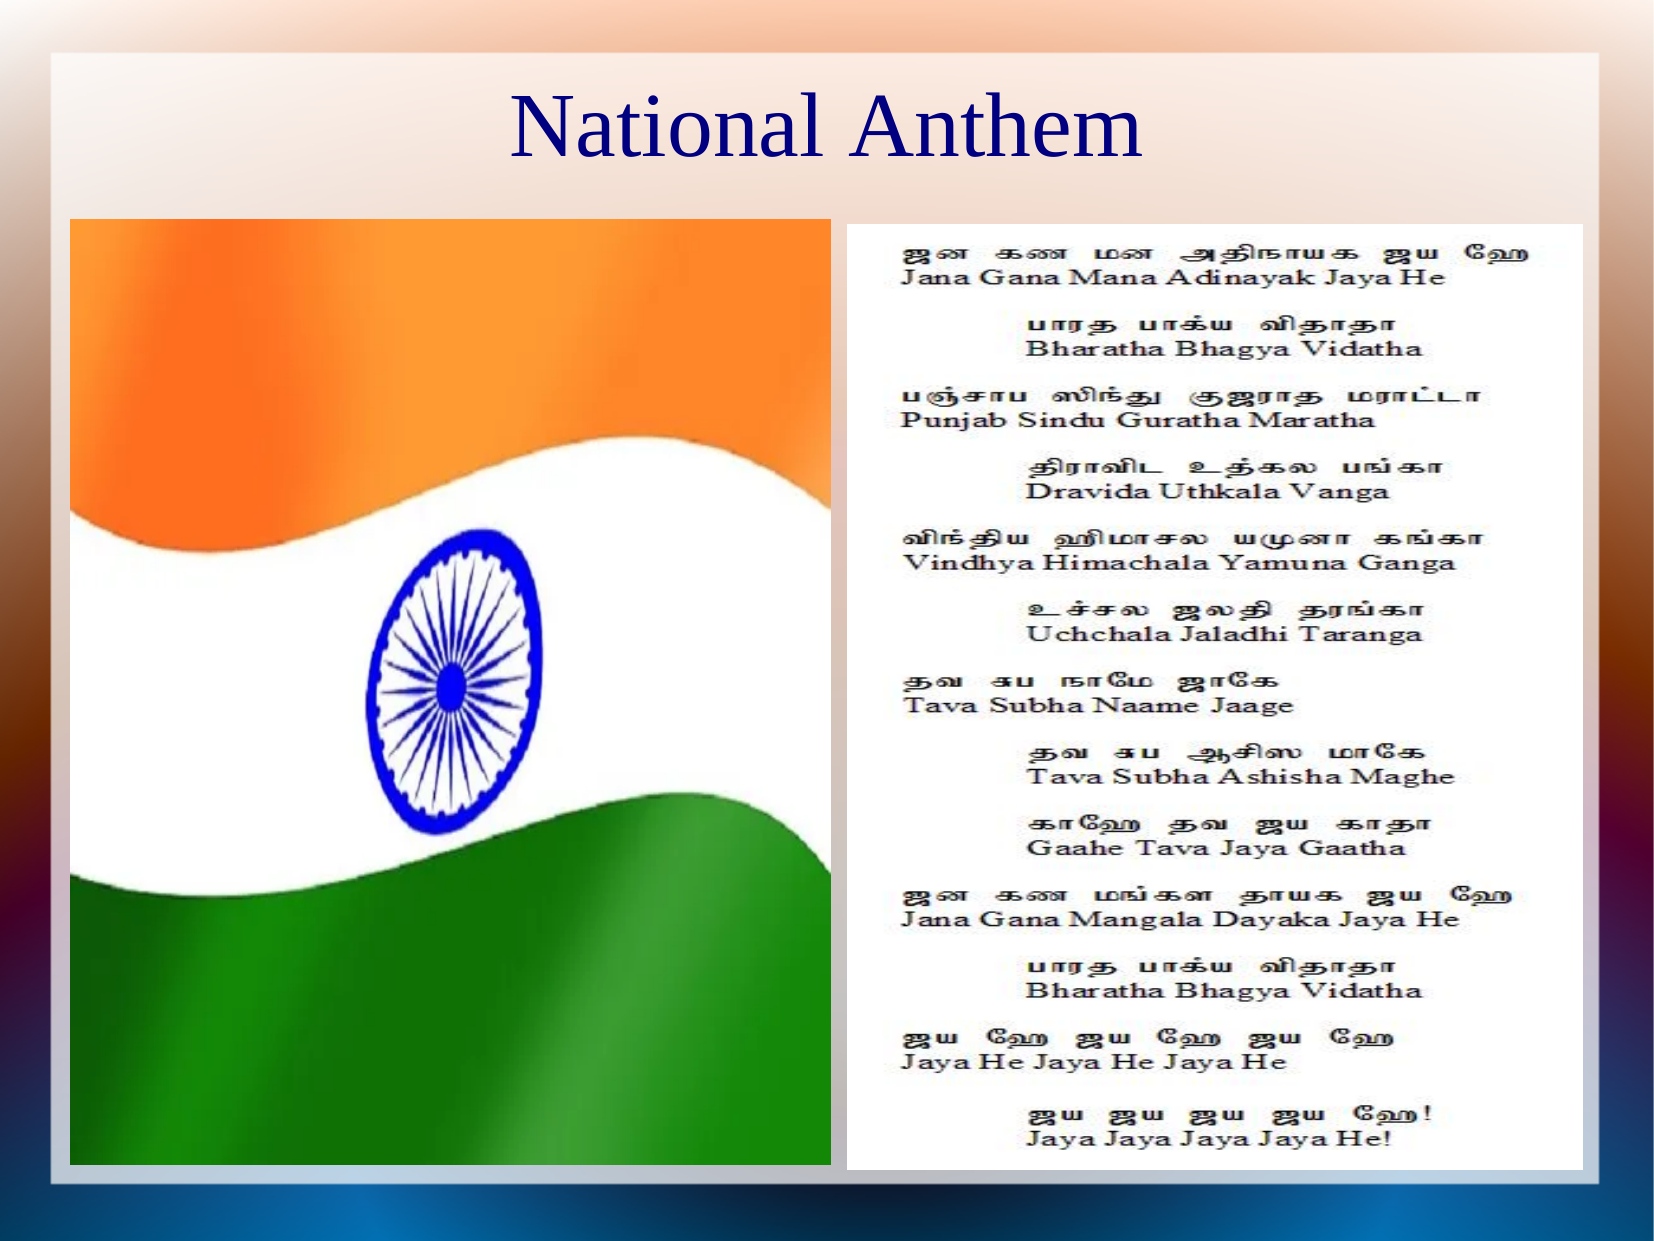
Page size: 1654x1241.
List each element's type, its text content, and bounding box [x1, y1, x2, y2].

title National Anthem [259, 47, 1394, 205]
picture [0, 0, 1654, 1241]
